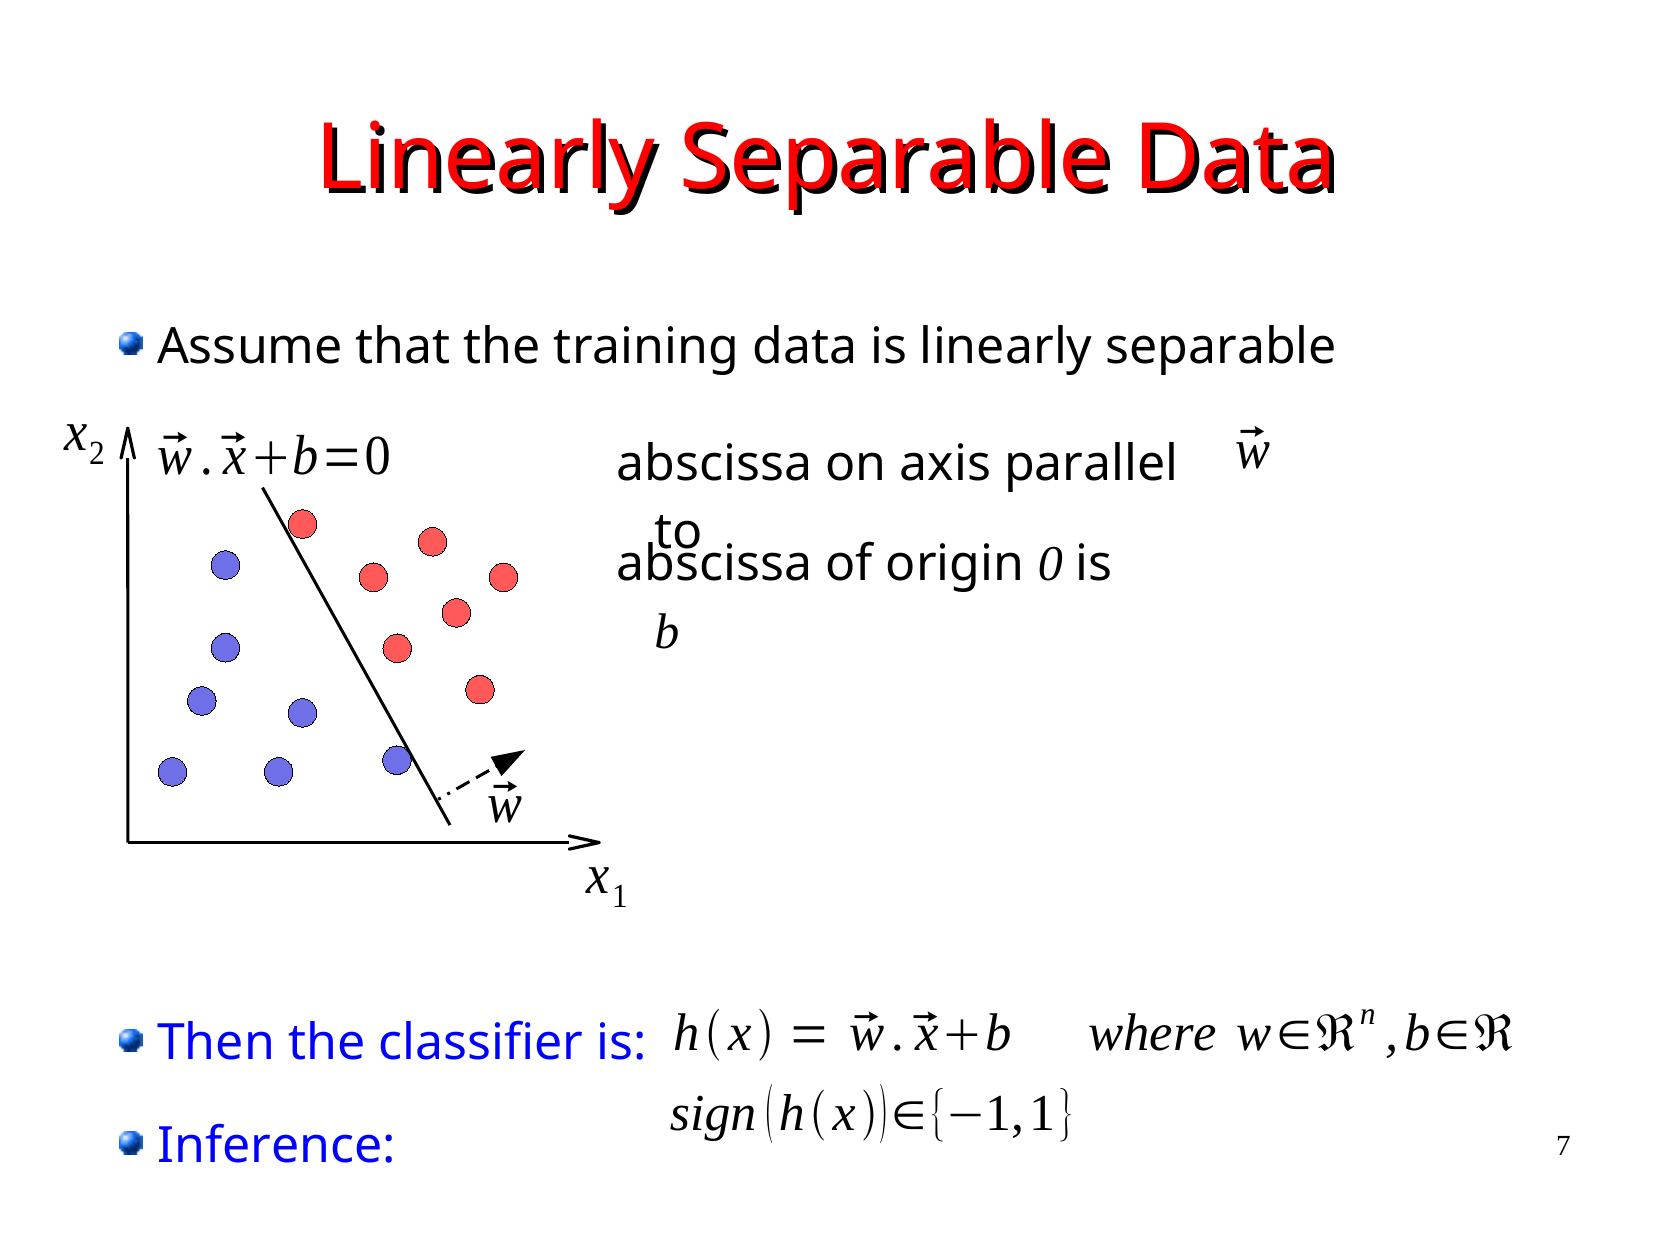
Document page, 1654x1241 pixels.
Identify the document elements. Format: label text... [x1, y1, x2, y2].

chart [149, 424, 397, 488]
text_box [442, 598, 471, 628]
text_box [288, 698, 317, 728]
text_box [288, 509, 317, 539]
text_box [264, 757, 293, 787]
text_box [382, 633, 412, 663]
text_box Then the classifier is: Inference: [104, 999, 1576, 1154]
chart [1227, 418, 1277, 481]
text_box [158, 757, 187, 787]
text_box [211, 550, 240, 580]
text_box [489, 563, 518, 592]
chart [480, 772, 530, 836]
chart [661, 1080, 1085, 1147]
chart [666, 996, 1524, 1068]
title Linearly Separable Data [82, 49, 1571, 257]
text_box [187, 686, 217, 716]
chart [575, 843, 634, 916]
text_box [465, 675, 495, 704]
text_box Assume that the training data is linearly separable [104, 302, 1576, 373]
text_box [382, 745, 412, 775]
chart [52, 400, 112, 473]
text_box [418, 527, 447, 557]
text_box [211, 633, 240, 663]
text_box abscissa on axis parallel to [602, 419, 1231, 490]
text_box abscissa of origin 0 is b [602, 519, 1153, 591]
text_box [359, 562, 388, 592]
